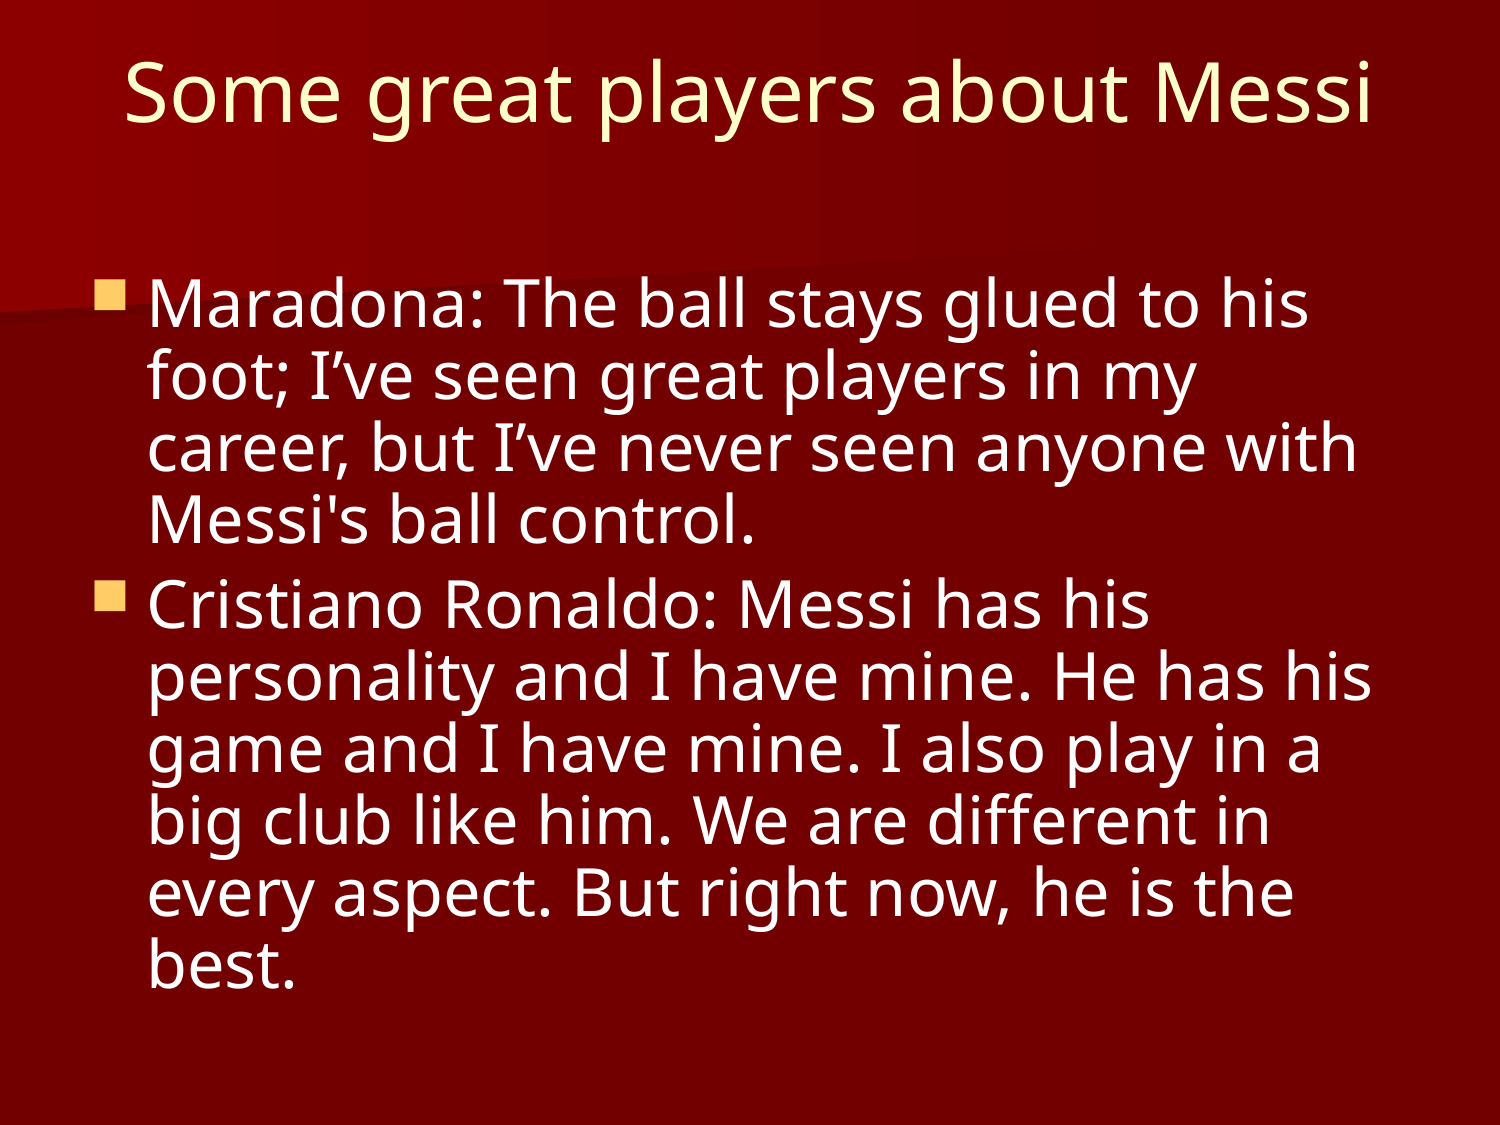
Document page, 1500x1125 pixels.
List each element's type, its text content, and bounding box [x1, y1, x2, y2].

list Maradona: The ball stays glued to his foot; I’ve seen great players in my career, but I’ve never seen anyone with Messi's ball control. Cristiano Ronaldo: Messi has his personality and I have mine. He has his game and I have mine. I also play in a big club like him. We are different in every aspect. But right now, he is the best. [75, 262, 1425, 1000]
title Some great players about Messi [75, 45, 1425, 233]
